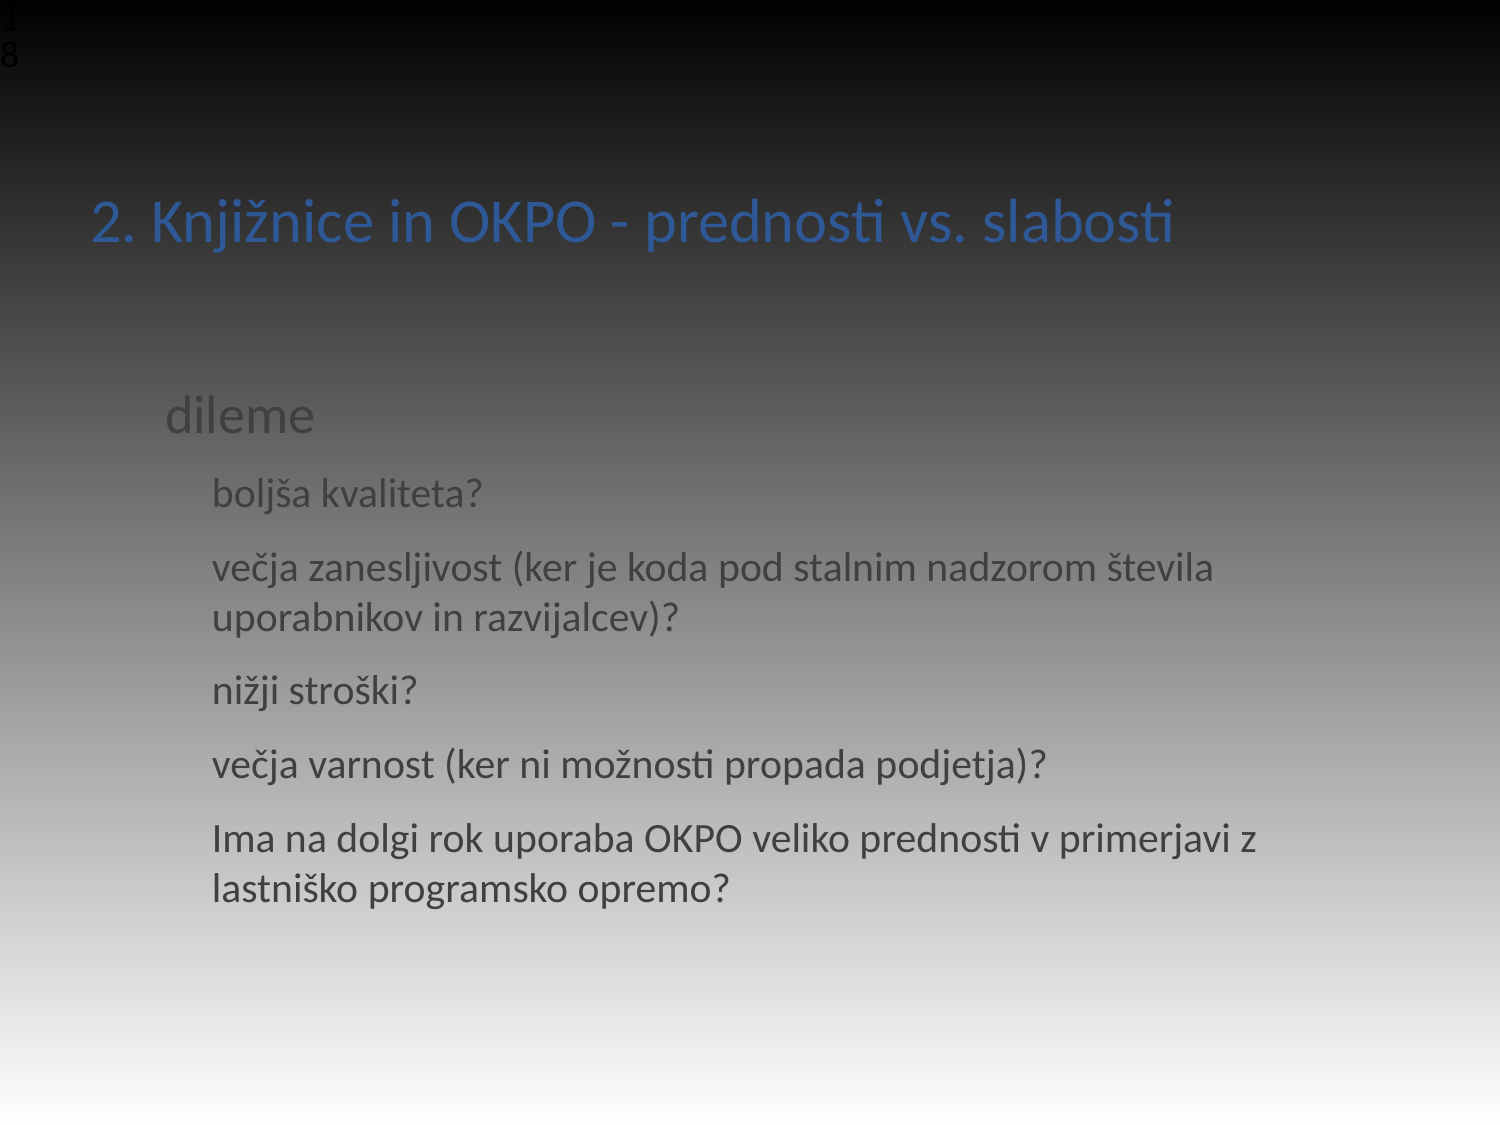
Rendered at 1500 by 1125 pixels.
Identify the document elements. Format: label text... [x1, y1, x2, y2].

title 2. Knjižnice in OKPO - prednosti vs. slabosti [75, 0, 1425, 262]
list dileme boljša kvaliteta? večja zanesljivost (ker je koda pod stalnim nadzorom števila uporabnikov in razvijalcev)? nižji stroški? večja varnost (ker ni možnosti propada podjetja)? Ima na dolgi rok uporaba OKPO veliko prednosti v primerjavi z lastniško programsko opremo? [75, 262, 1425, 1005]
